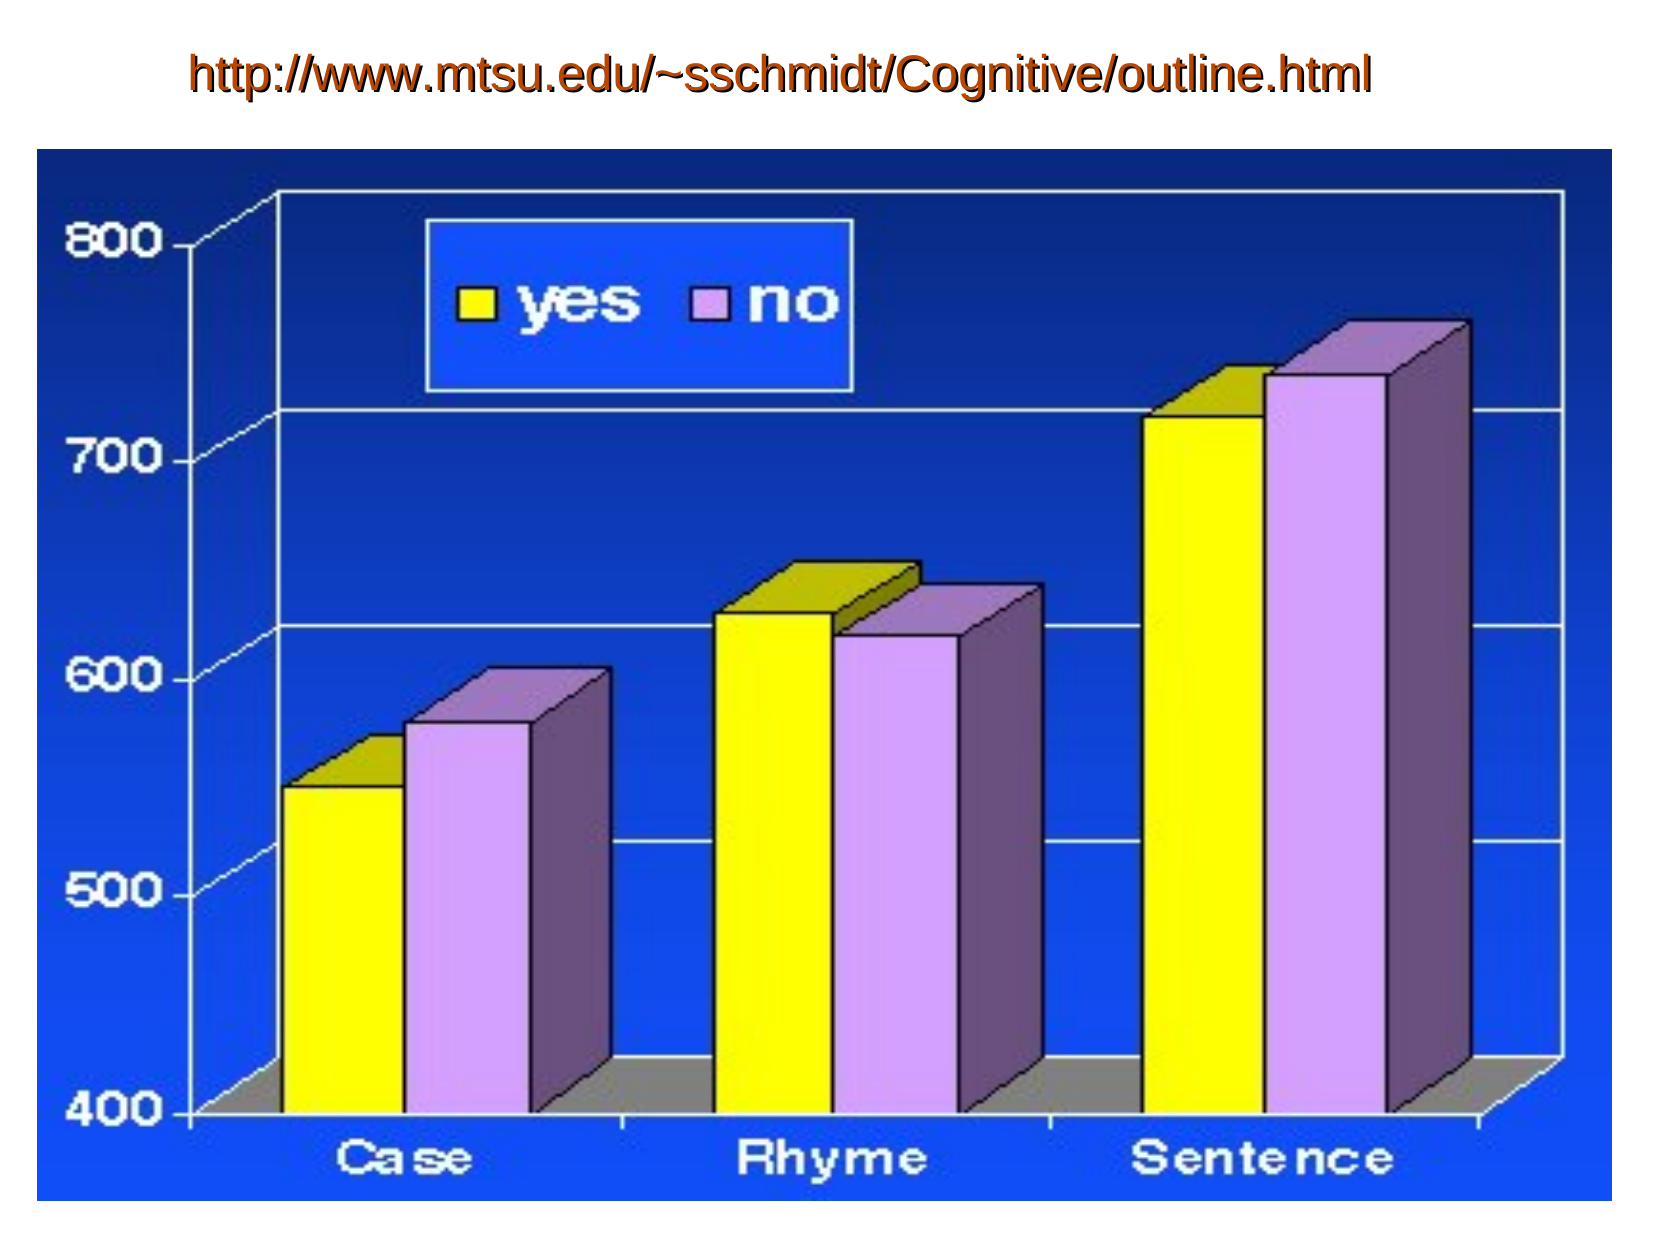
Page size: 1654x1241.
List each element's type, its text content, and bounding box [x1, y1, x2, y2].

picture [0, 0, 1654, 1241]
text_box http://www.mtsu.edu/~sschmidt/Cognitive/outline.html [187, 37, 1572, 113]
